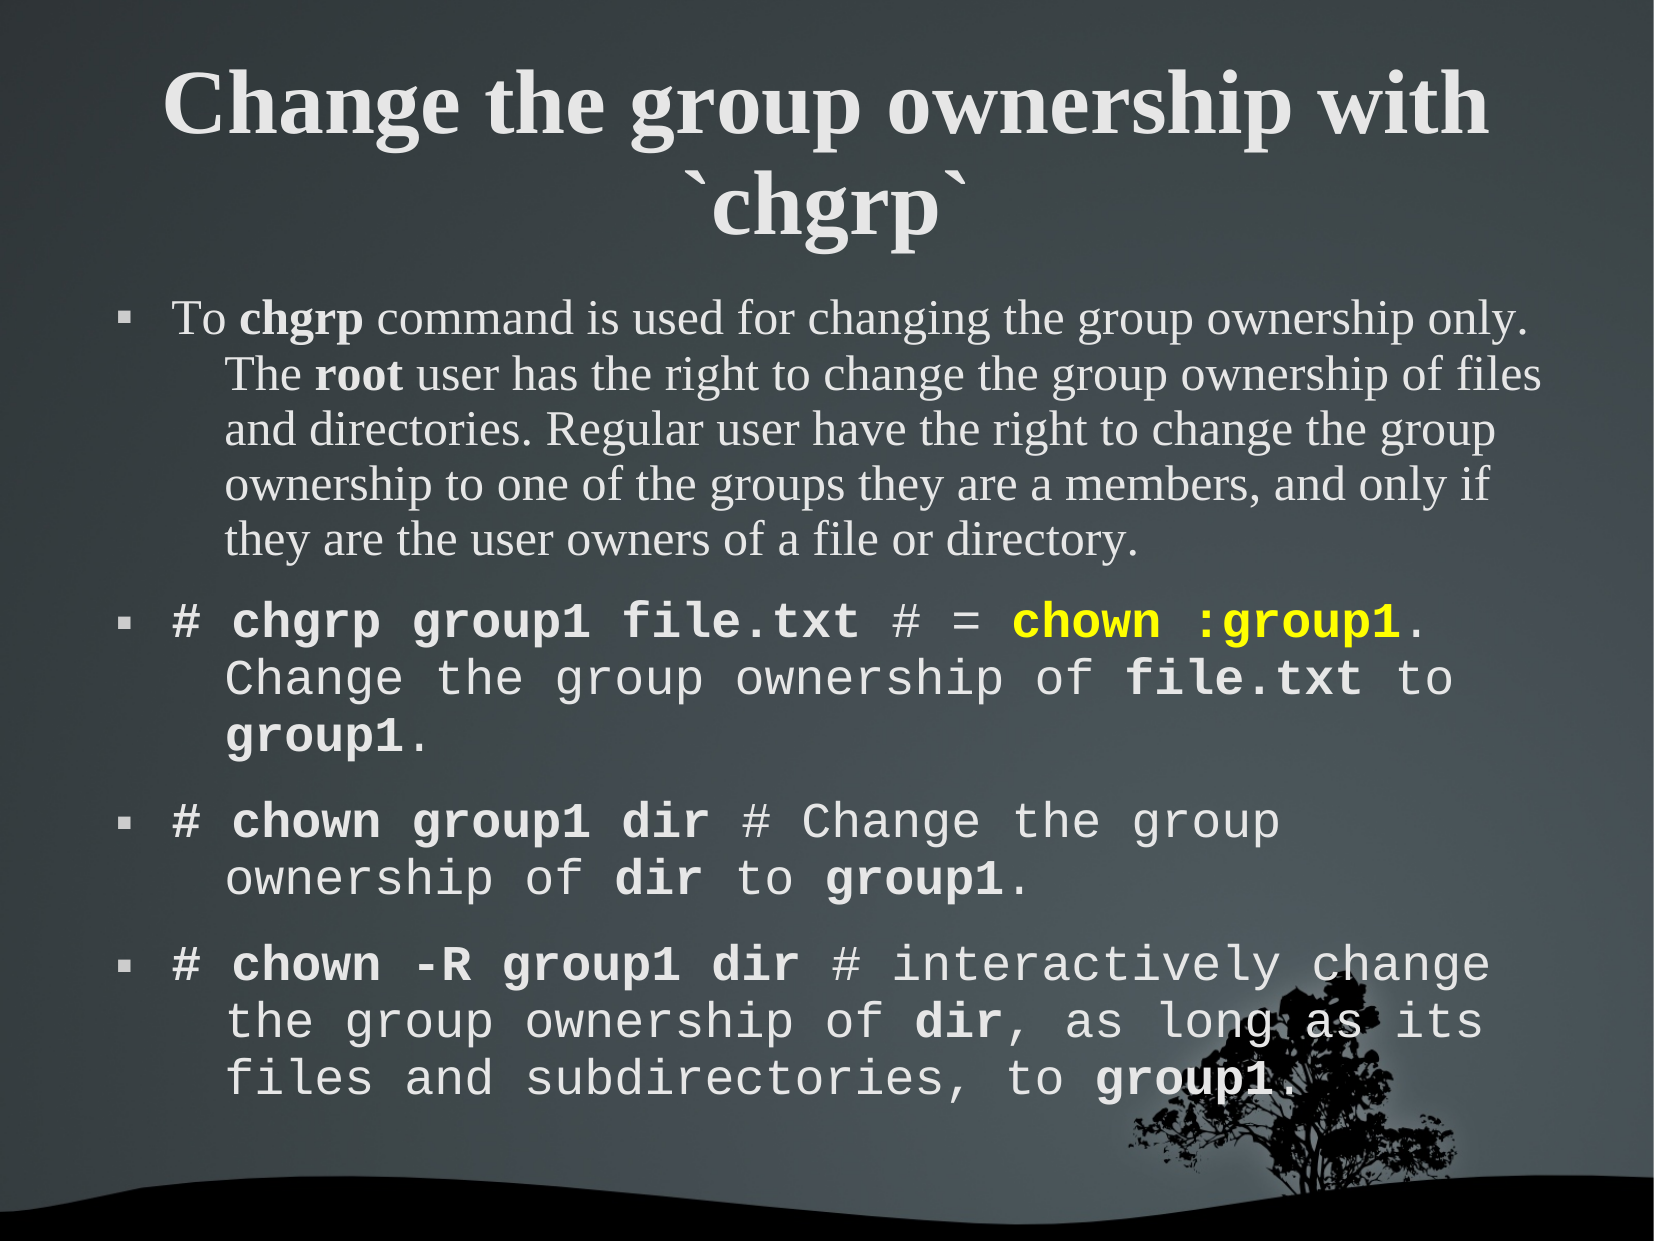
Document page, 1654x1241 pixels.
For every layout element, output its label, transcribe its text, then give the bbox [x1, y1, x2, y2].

title Change the group ownership with `chgrp` [82, 49, 1571, 257]
picture [0, 0, 1654, 1241]
list To chgrp command is used for changing the group ownership only. The root user has the right to change the group ownership of files and directories. Regular user have the right to change the group ownership to one of the groups they are a members, and only if they are the user owners of a file or directory. # chgrp group1 file.txt # = chown :group1. Change the group ownership of file.txt to group1. # chown group1 dir # Change the group ownership of dir to group1. # chown -R group1 dir # interactively change the group ownership of dir, as long as its files and subdirectories, to group1. [82, 290, 1571, 1233]
